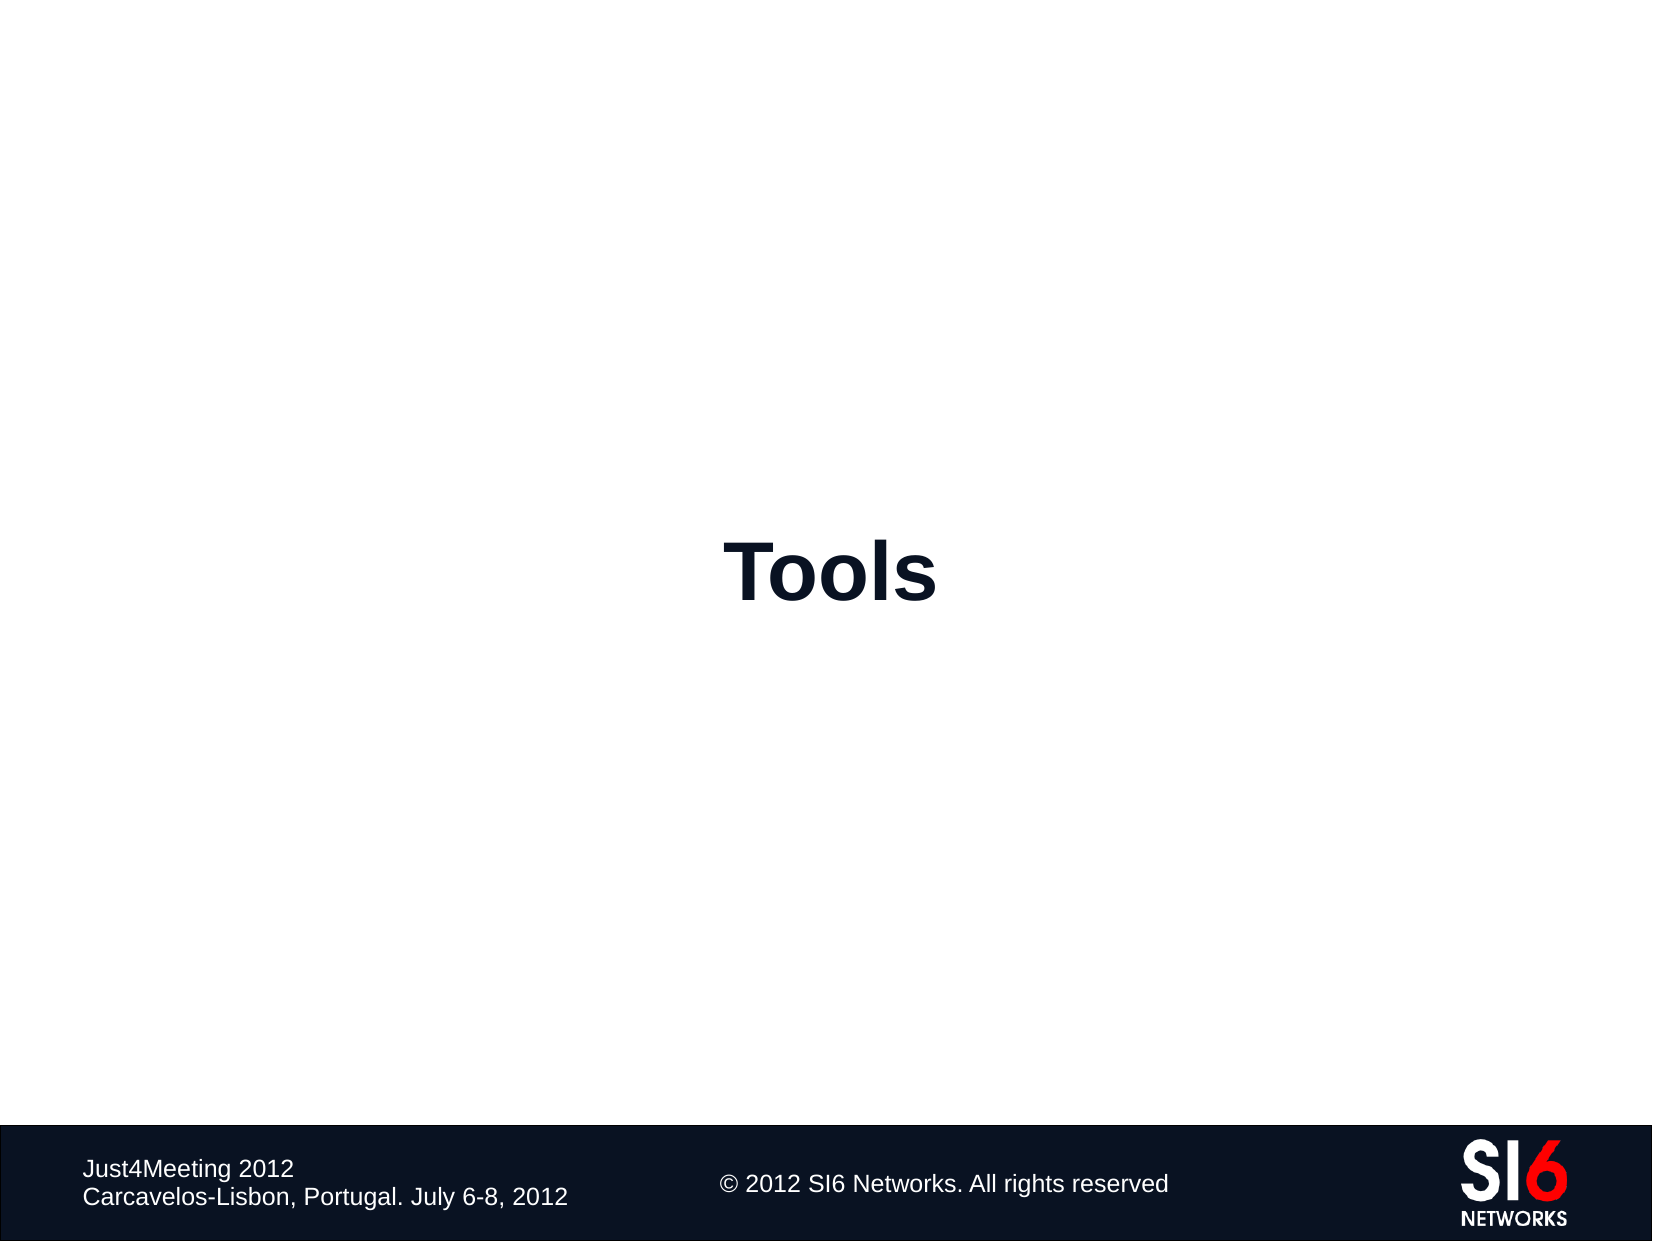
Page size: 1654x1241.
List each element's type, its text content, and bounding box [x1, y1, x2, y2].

title Tools [86, 467, 1576, 676]
picture [1461, 1139, 1567, 1226]
